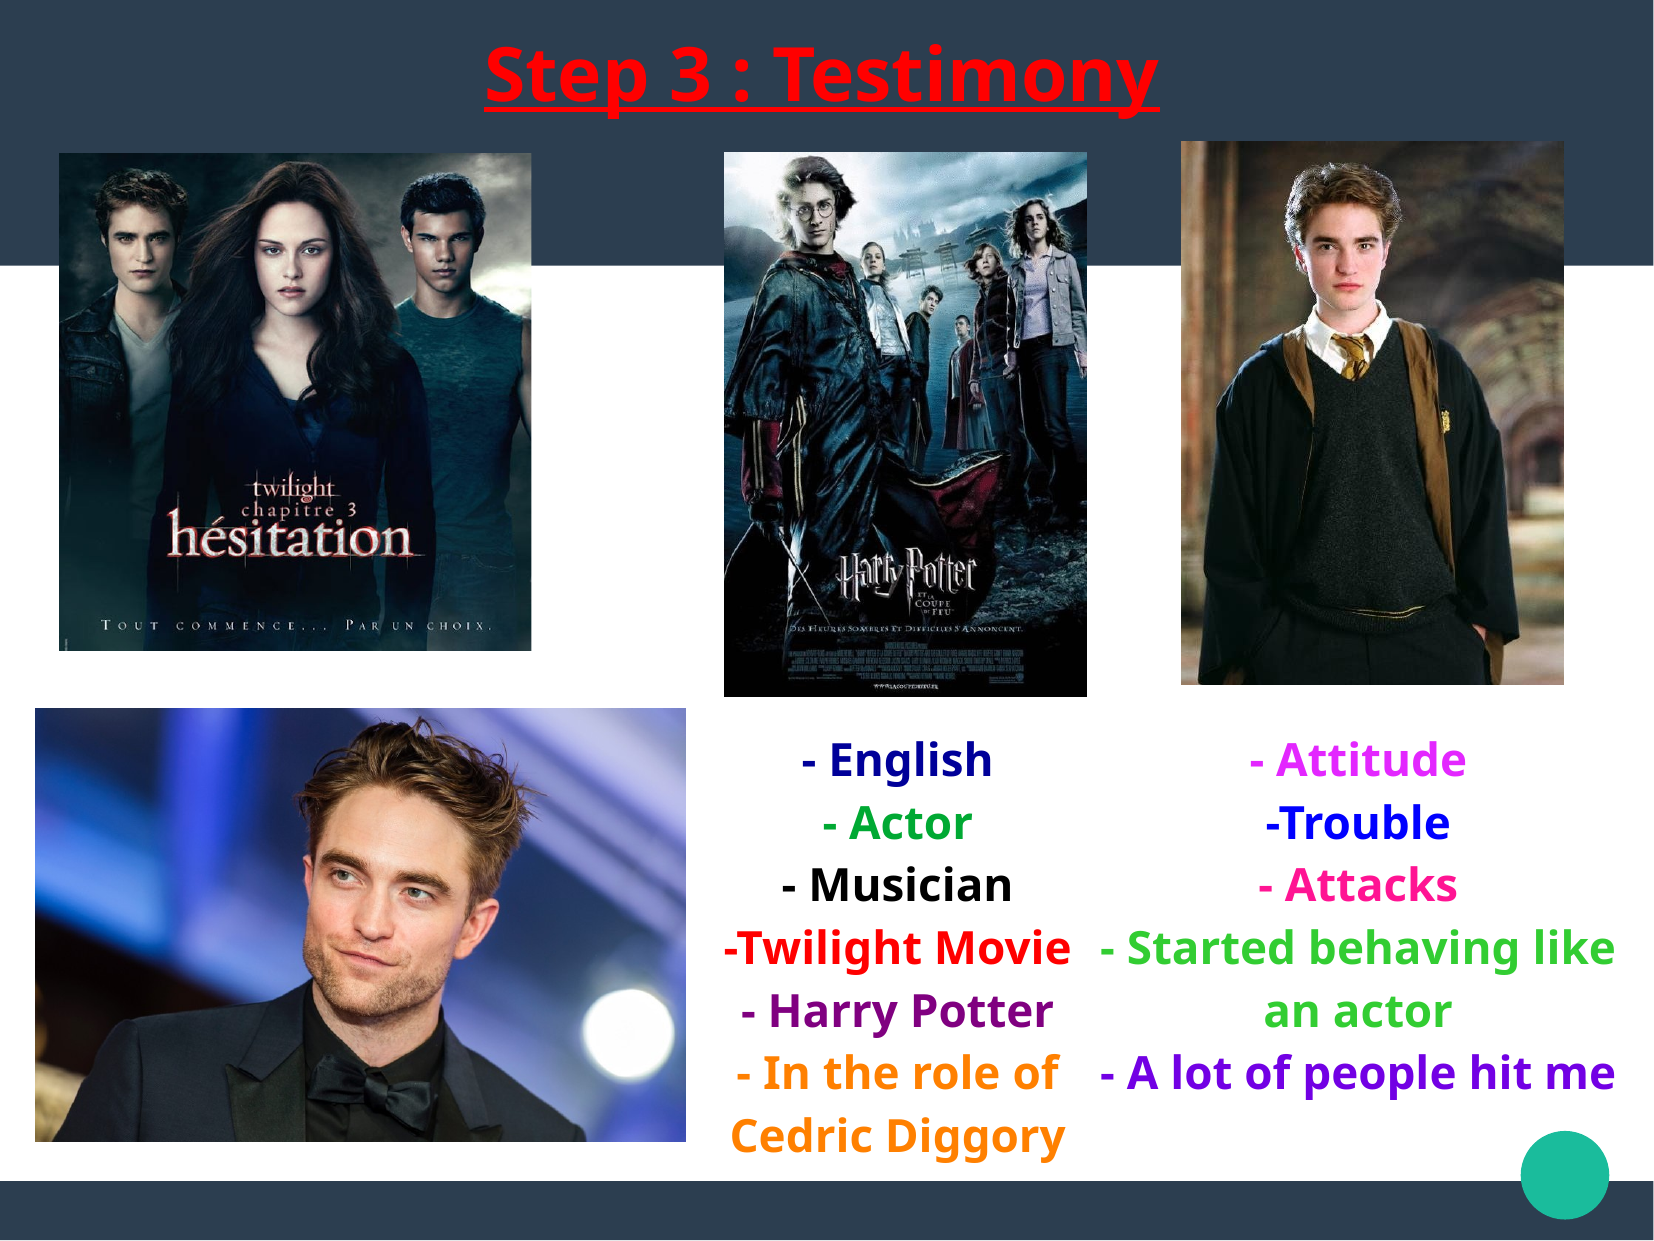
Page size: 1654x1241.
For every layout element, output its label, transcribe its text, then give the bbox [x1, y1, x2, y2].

picture [1181, 141, 1564, 686]
text_box - Attitude -Trouble - Attacks - Started behaving like an actor - A lot of people hit me [1074, 720, 1642, 1241]
picture [724, 152, 1087, 697]
title Step 3 : Testimony [484, 2, 1654, 142]
picture [35, 708, 686, 1142]
picture [724, 446, 736, 454]
picture [59, 153, 532, 651]
picture [1081, 397, 1087, 405]
text_box - English - Actor - Musician -Twilight Movie - Harry Potter - In the role of Cedric Diggory [661, 720, 1074, 1241]
picture [728, 507, 746, 515]
